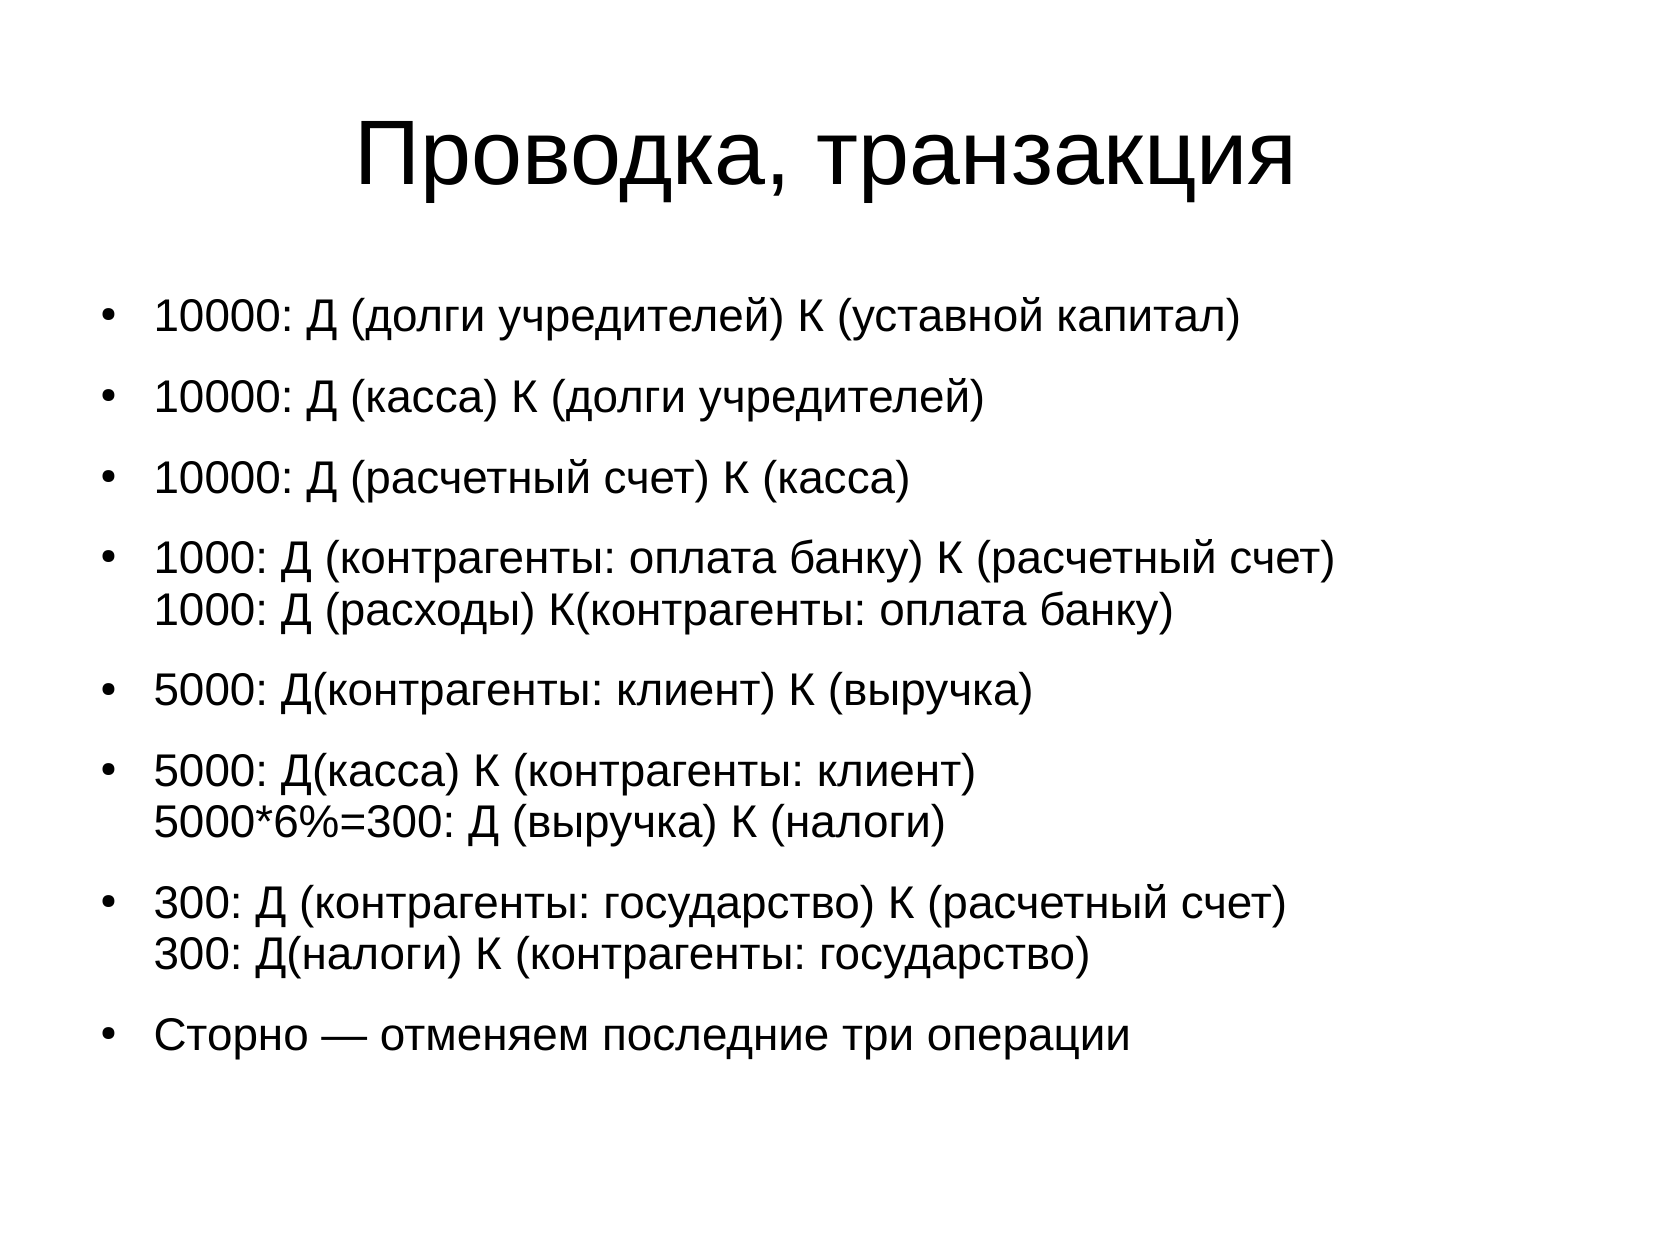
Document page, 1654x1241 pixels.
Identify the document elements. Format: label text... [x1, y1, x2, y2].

list 10000: Д (долги учредителей) К (уставной капитал) 10000: Д (касса) К (долги учредителей) 10000: Д (расчетный счет) К (касса) 1000: Д (контрагенты: оплата банку) К (расчетный счет) 1000: Д (расходы) К(контрагенты: оплата банку) 5000: Д(контрагенты: клиент) К (выручка) 5000: Д(касса) К (контрагенты: клиент) 5000*6%=300: Д (выручка) К (налоги) 300: Д (контрагенты: государство) К (расчетный счет) 300: Д(налоги) К (контрагенты: государство) Сторно — отменяем последние три операции [82, 290, 1571, 1109]
title Проводка, транзакция [82, 49, 1571, 257]
